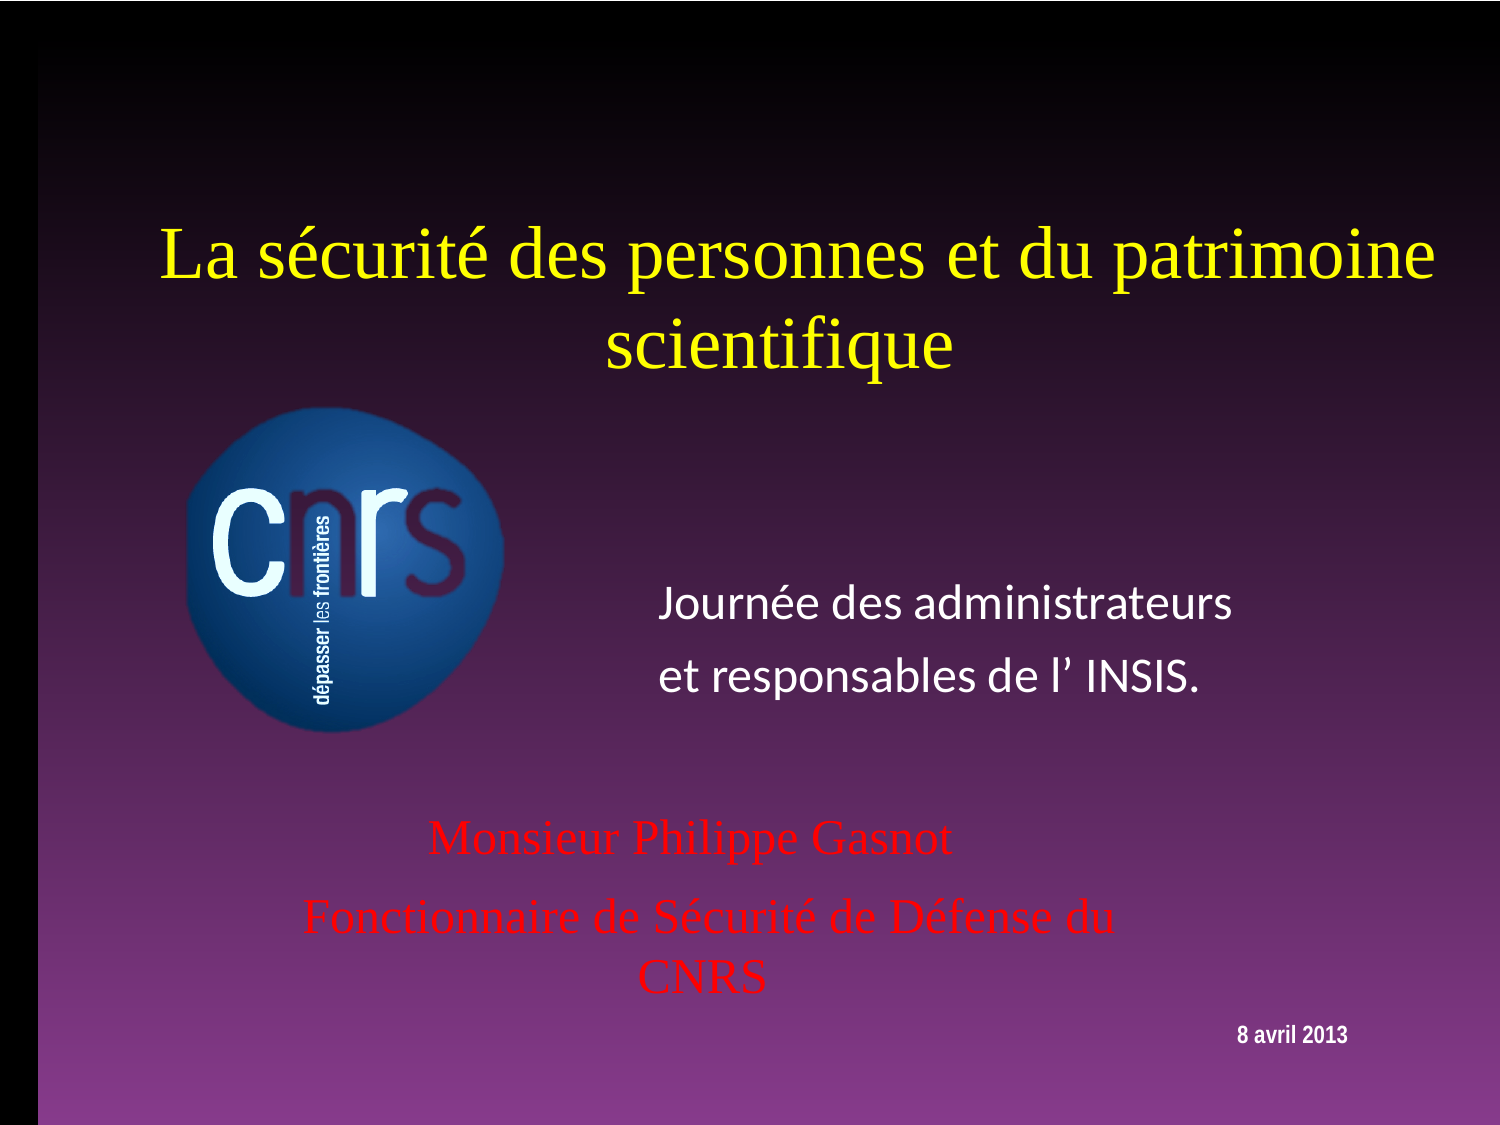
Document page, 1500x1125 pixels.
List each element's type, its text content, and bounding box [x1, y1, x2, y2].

text_box 8 avril 2013 [1222, 1010, 1436, 1056]
text_box La sécurité des personnes et du patrimoine scientifique [62, 196, 1498, 482]
text_box Monsieur Philippe Gasnot Fonctionnaire de Sécurité de Défense du CNRS [242, 797, 1164, 1080]
picture [37, 38, 1500, 1125]
text_box Journée des administrateurs et responsables de l’ INSIS. [643, 562, 1353, 710]
